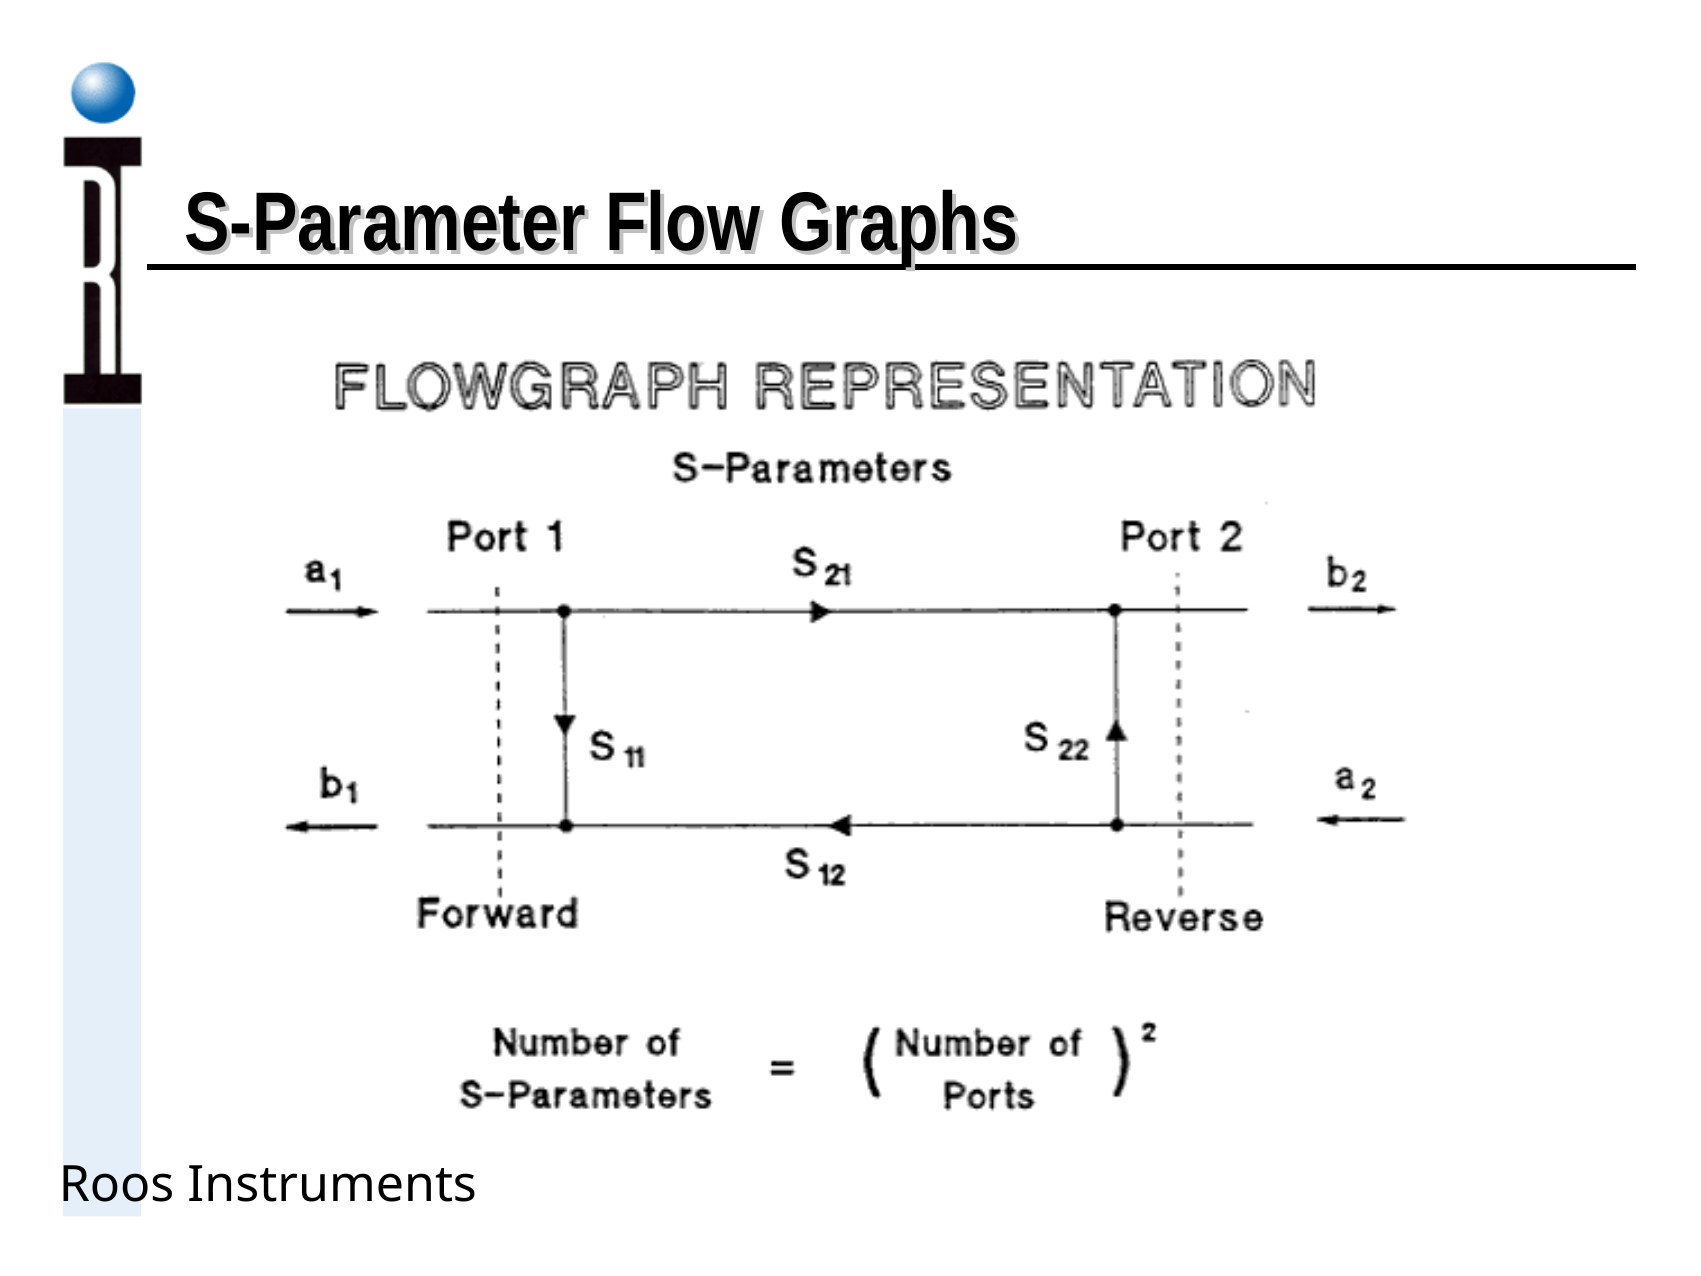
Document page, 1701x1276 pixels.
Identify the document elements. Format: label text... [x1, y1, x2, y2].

picture [278, 358, 1414, 1147]
text_box S-Parameter Flow Graphs [184, 92, 1539, 268]
picture [59, 58, 147, 411]
